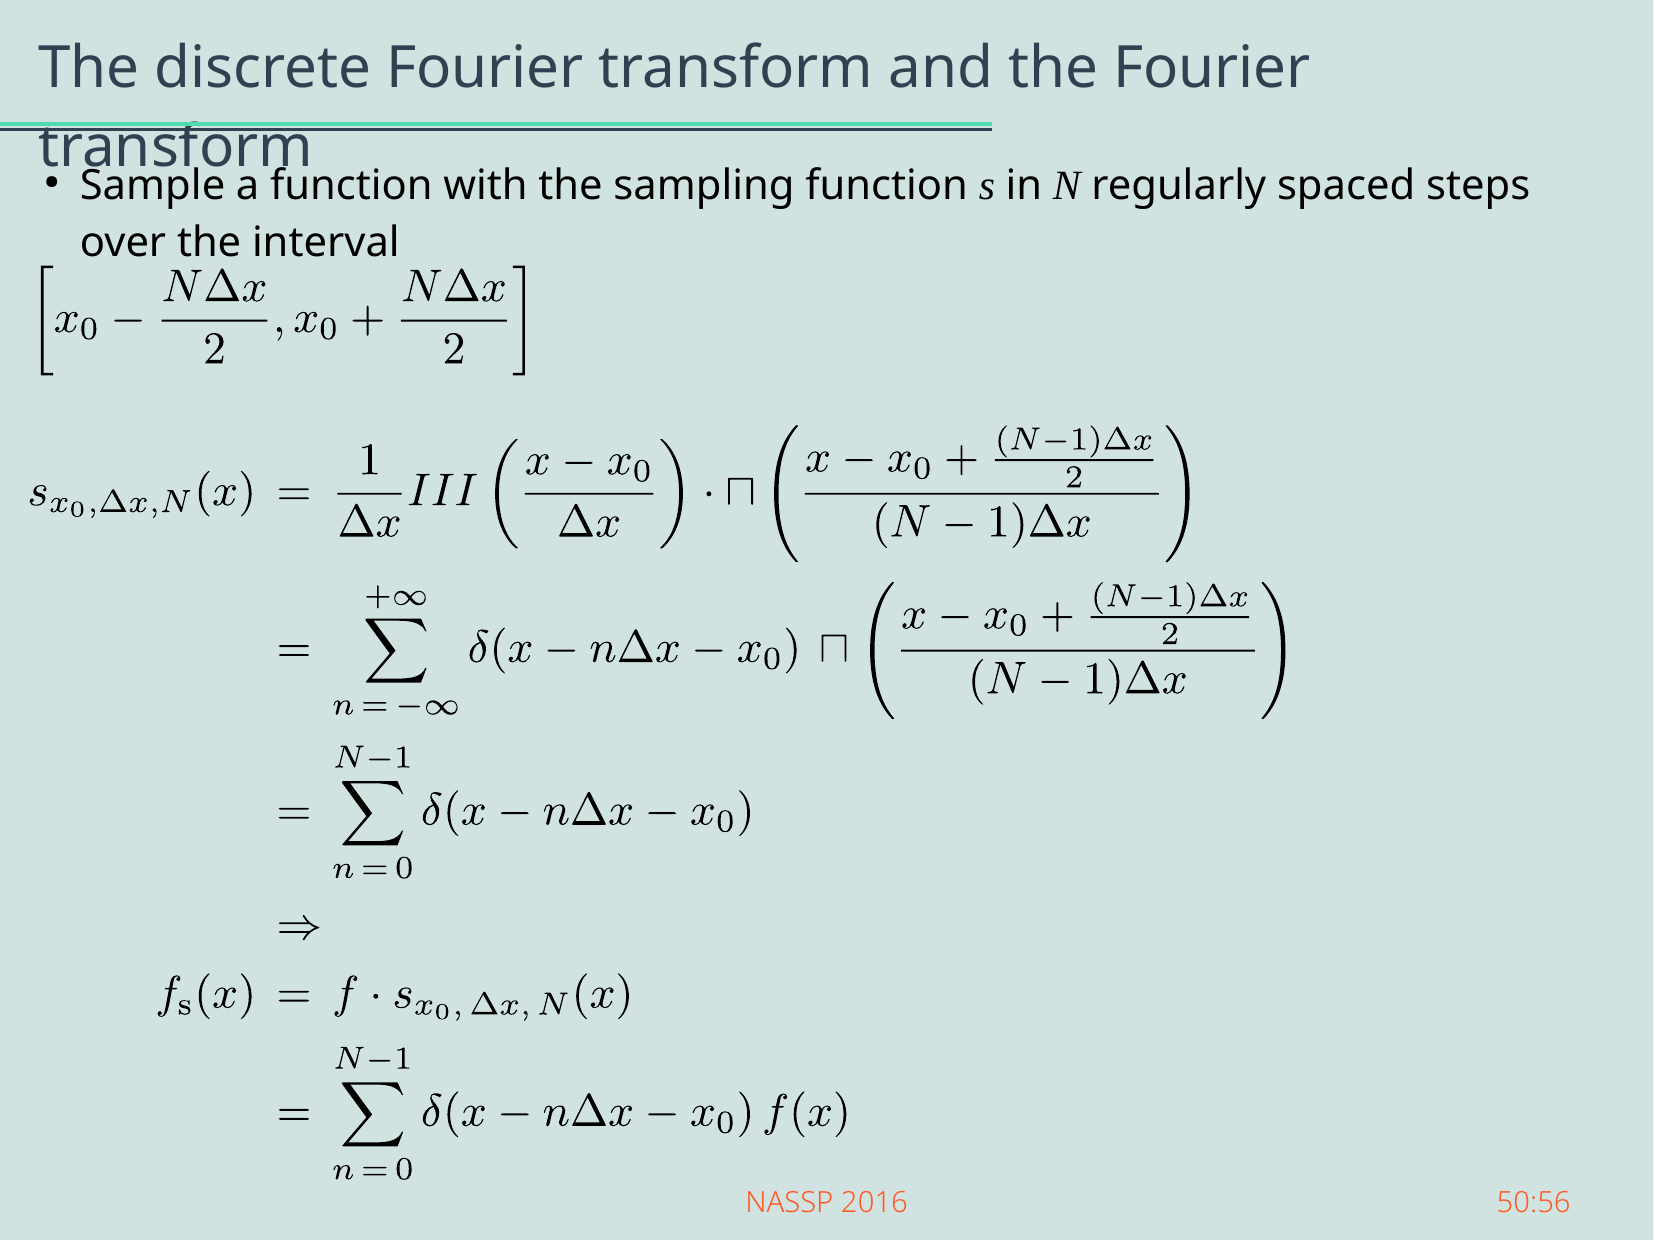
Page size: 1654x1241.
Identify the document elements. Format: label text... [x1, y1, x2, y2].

text_box The discrete Fourier transform and the Fourier transform [23, 17, 1613, 103]
text_box [29, 265, 537, 376]
text_box [27, 425, 1297, 1180]
text_box Sample a function with the sampling function s in N regularly spaced steps over the interval [29, 147, 1636, 1170]
